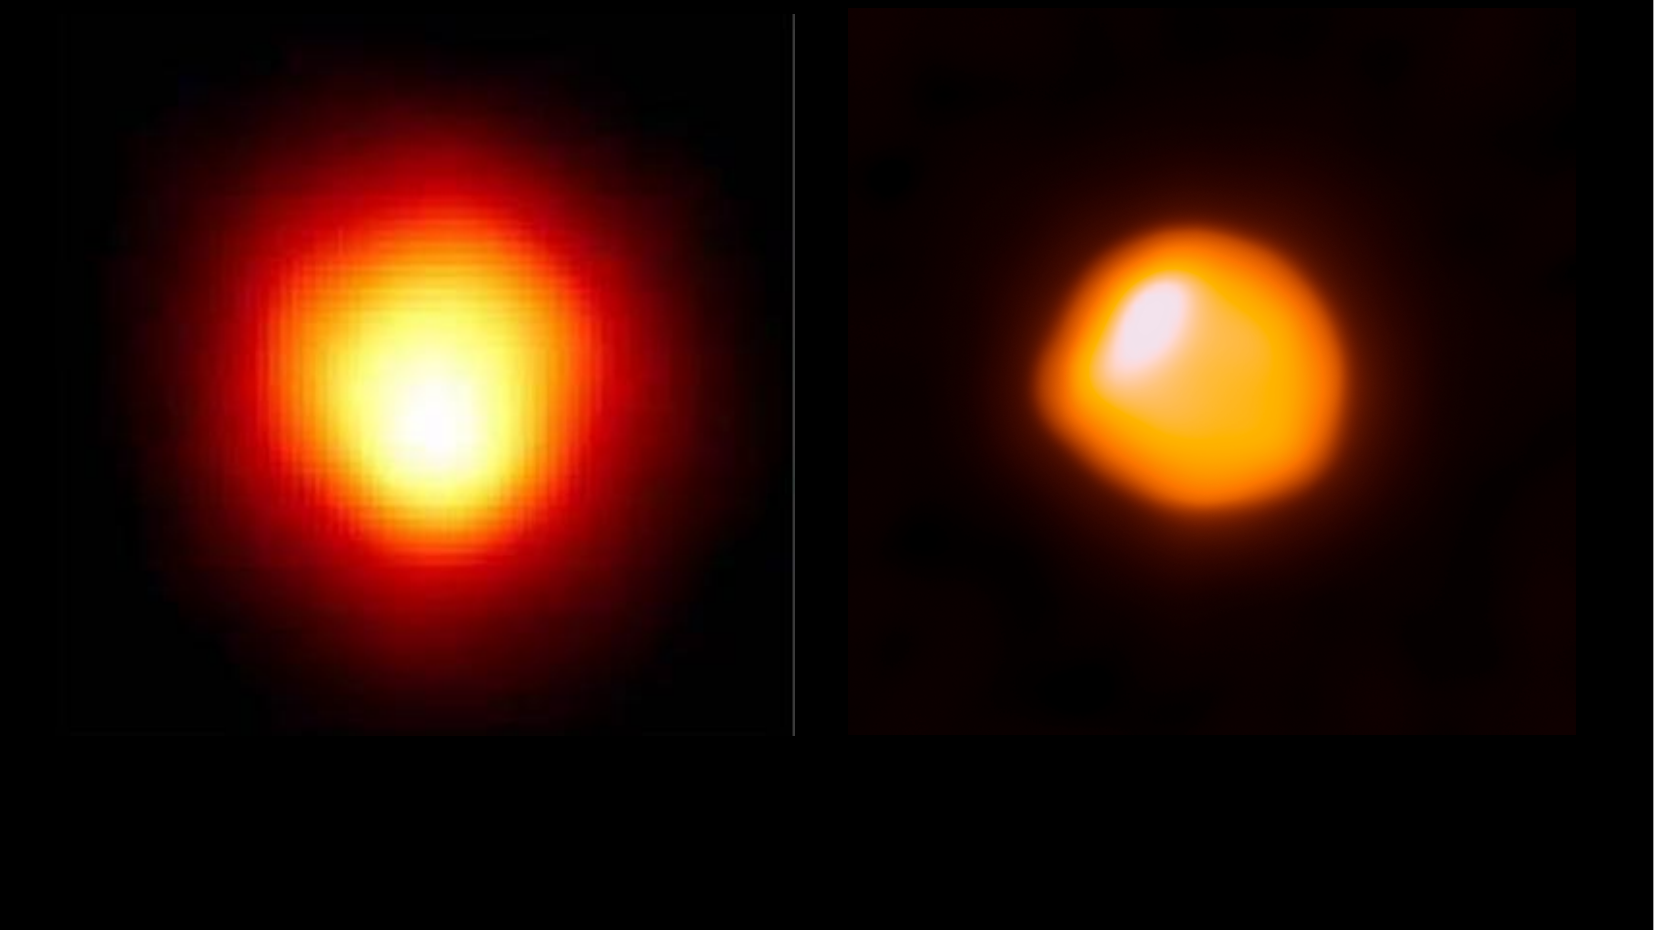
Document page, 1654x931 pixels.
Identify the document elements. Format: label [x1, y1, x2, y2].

picture [848, 8, 1576, 736]
picture [55, 14, 796, 736]
